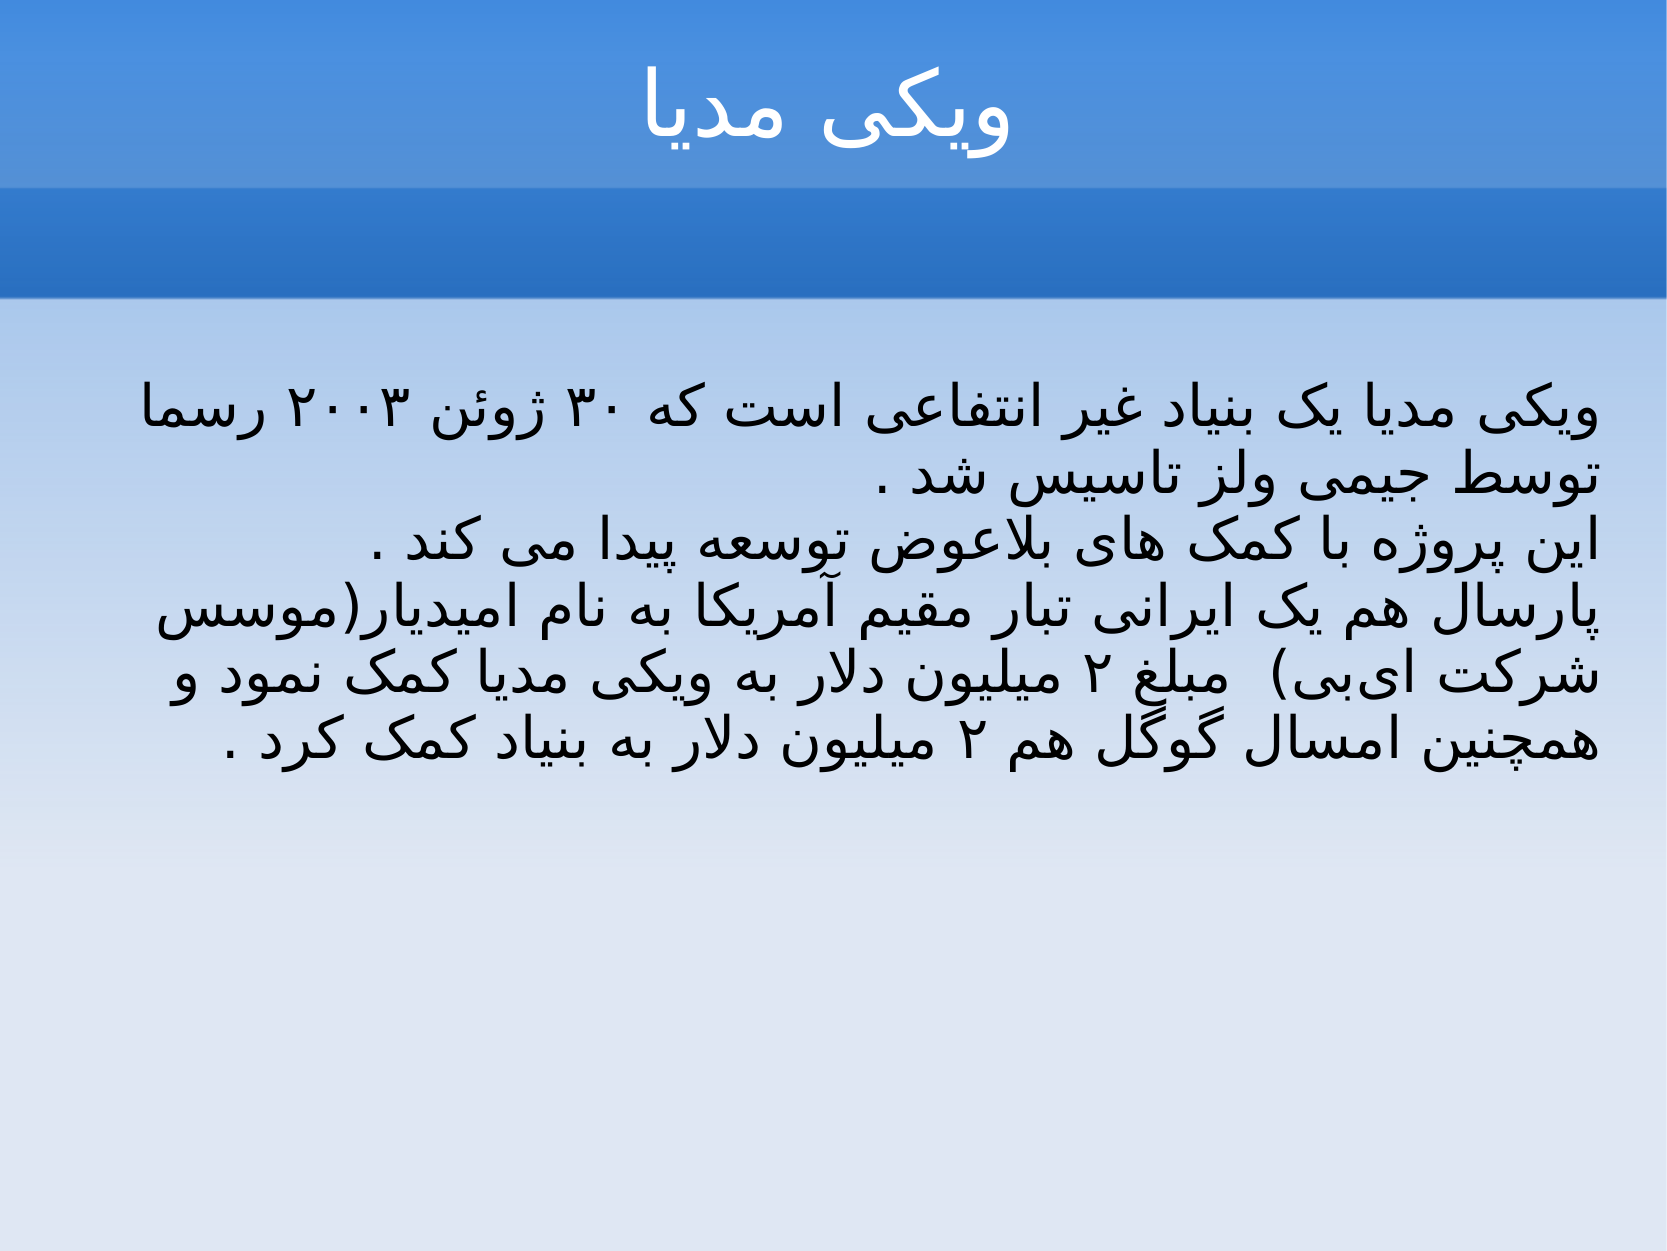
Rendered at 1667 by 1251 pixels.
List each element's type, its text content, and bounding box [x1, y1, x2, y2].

subtitle ویکی مدیا یک بنیاد غیر انتفاعی است که ۳۰ ژوئن ۲۰۰۳ رسما توسط جیمی ولز تاسیس شد . این پروژه با کمک های بلاعوض توسعه پیدا می کند . پارسال هم یک ایرانی تبار مقیم آمریکا به نام امیدیار(موسس شرکت ای‌بی) مبلغ ۲ میلیون دلار به ویکی مدیا کمک نمود و همچنین امسال گوگل هم ۲ میلیون دلار به بنیاد کمک کرد . [64, 301, 1603, 1111]
picture [0, 0, 1667, 1251]
title ویکی مدیا [58, 9, 1597, 202]
